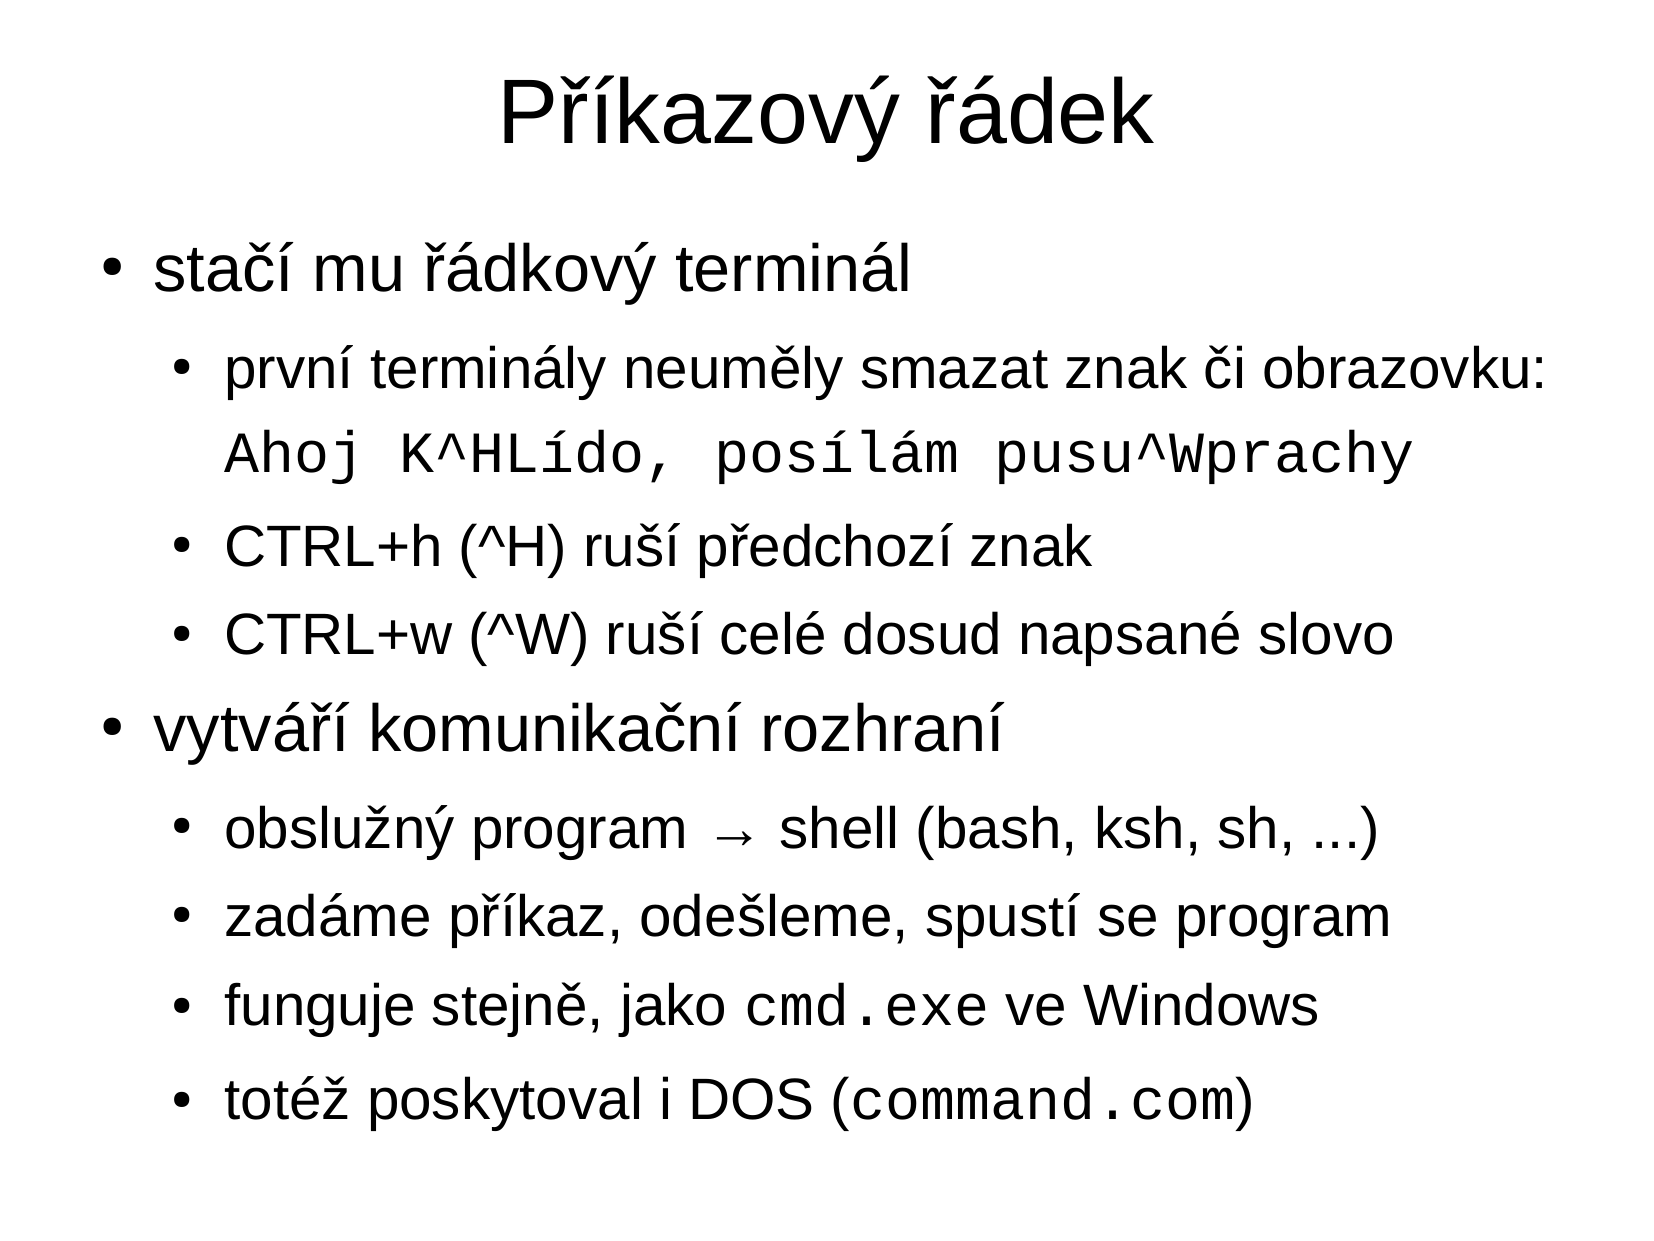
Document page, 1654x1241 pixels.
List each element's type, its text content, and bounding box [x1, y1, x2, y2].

title Příkazový řádek [82, 15, 1571, 208]
list stačí mu řádkový terminál první terminály neuměly smazat znak či obrazovku: Ahoj K^HLído, posílám pusu^Wprachy CTRL+h (^H) ruší předchozí znak CTRL+w (^W) ruší celé dosud napsané slovo vytváří komunikační rozhraní obslužný program → shell (bash, ksh, sh, ...) zadáme příkaz, odešleme, spustí se program funguje stejně, jako cmd.exe ve Windows totéž poskytoval i DOS (command.com) [82, 231, 1571, 1129]
